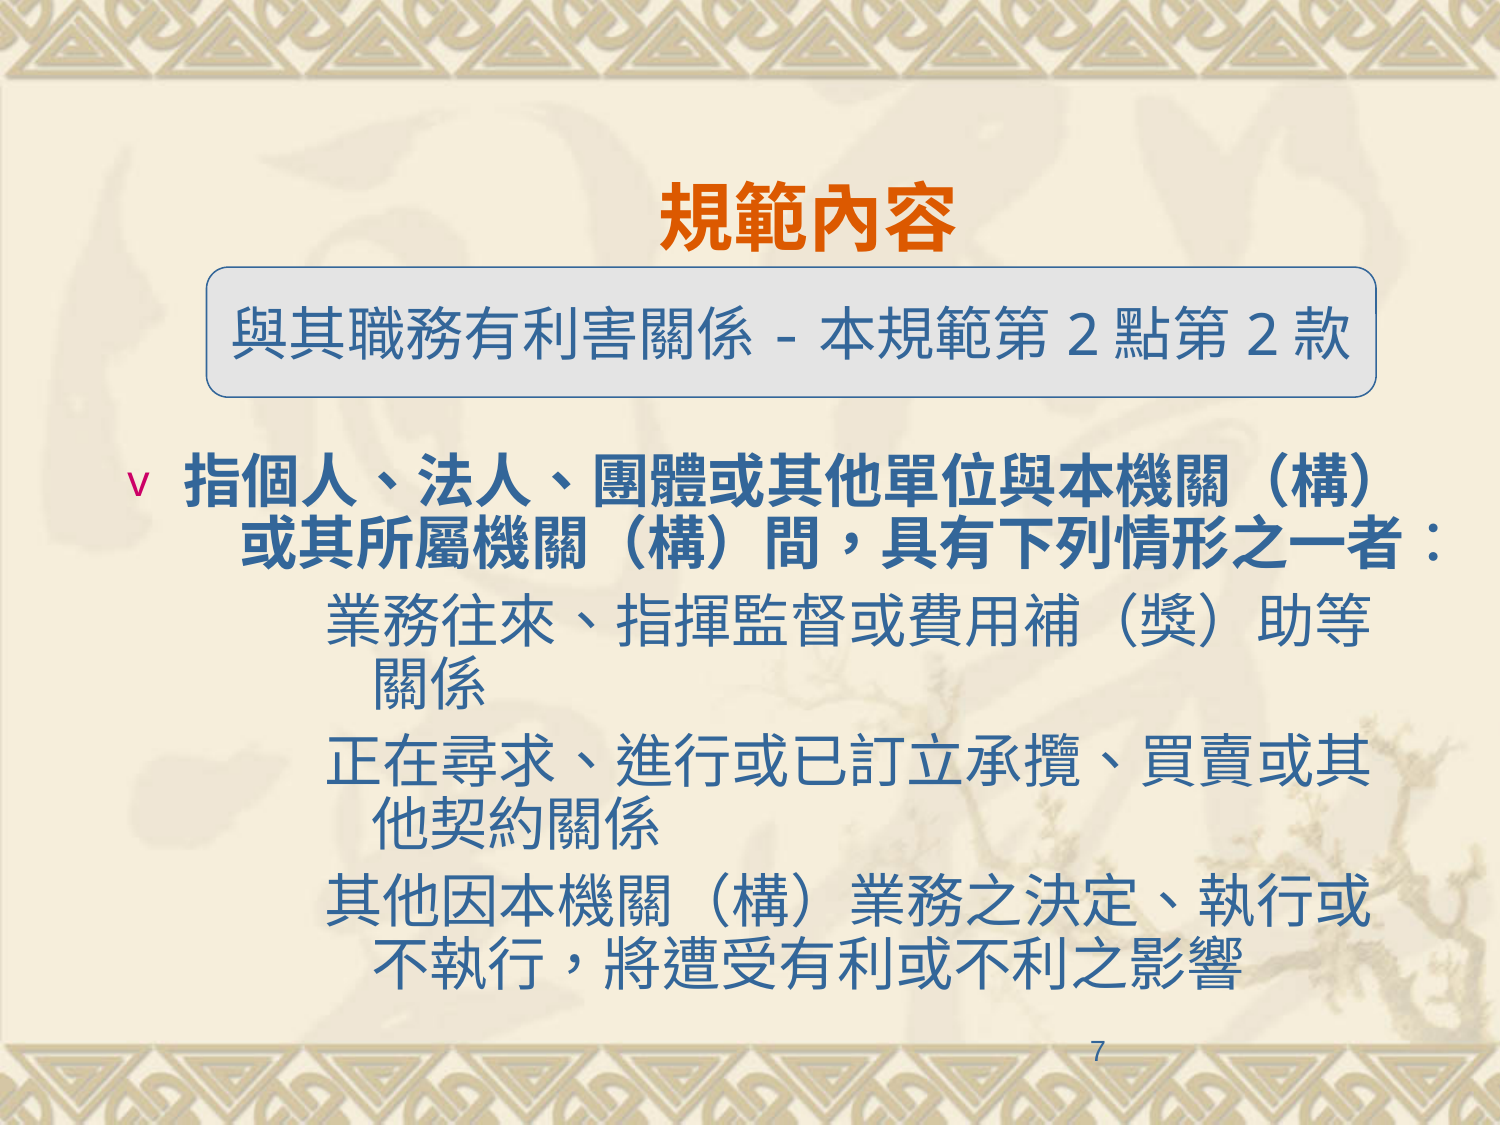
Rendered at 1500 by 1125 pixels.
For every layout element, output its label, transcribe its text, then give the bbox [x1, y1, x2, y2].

text_box 與其職務有利害關係-本規範第2點第2款 [206, 267, 1377, 398]
text_box [1074, 1024, 1451, 1103]
list 指個人、法人、團體或其他單位與本機關（構）或其所屬機關（構）間，具有下列情形之一者： 業務往來、指揮監督或費用補（獎）助等關係 正在尋求、進行或已訂立承攬、買賣或其他契約關係 其他因本機關（構）業務之決定、執行或不執行，將遭受有利或不利之影響 [112, 444, 1436, 1071]
title 規範內容 [183, 152, 1435, 280]
